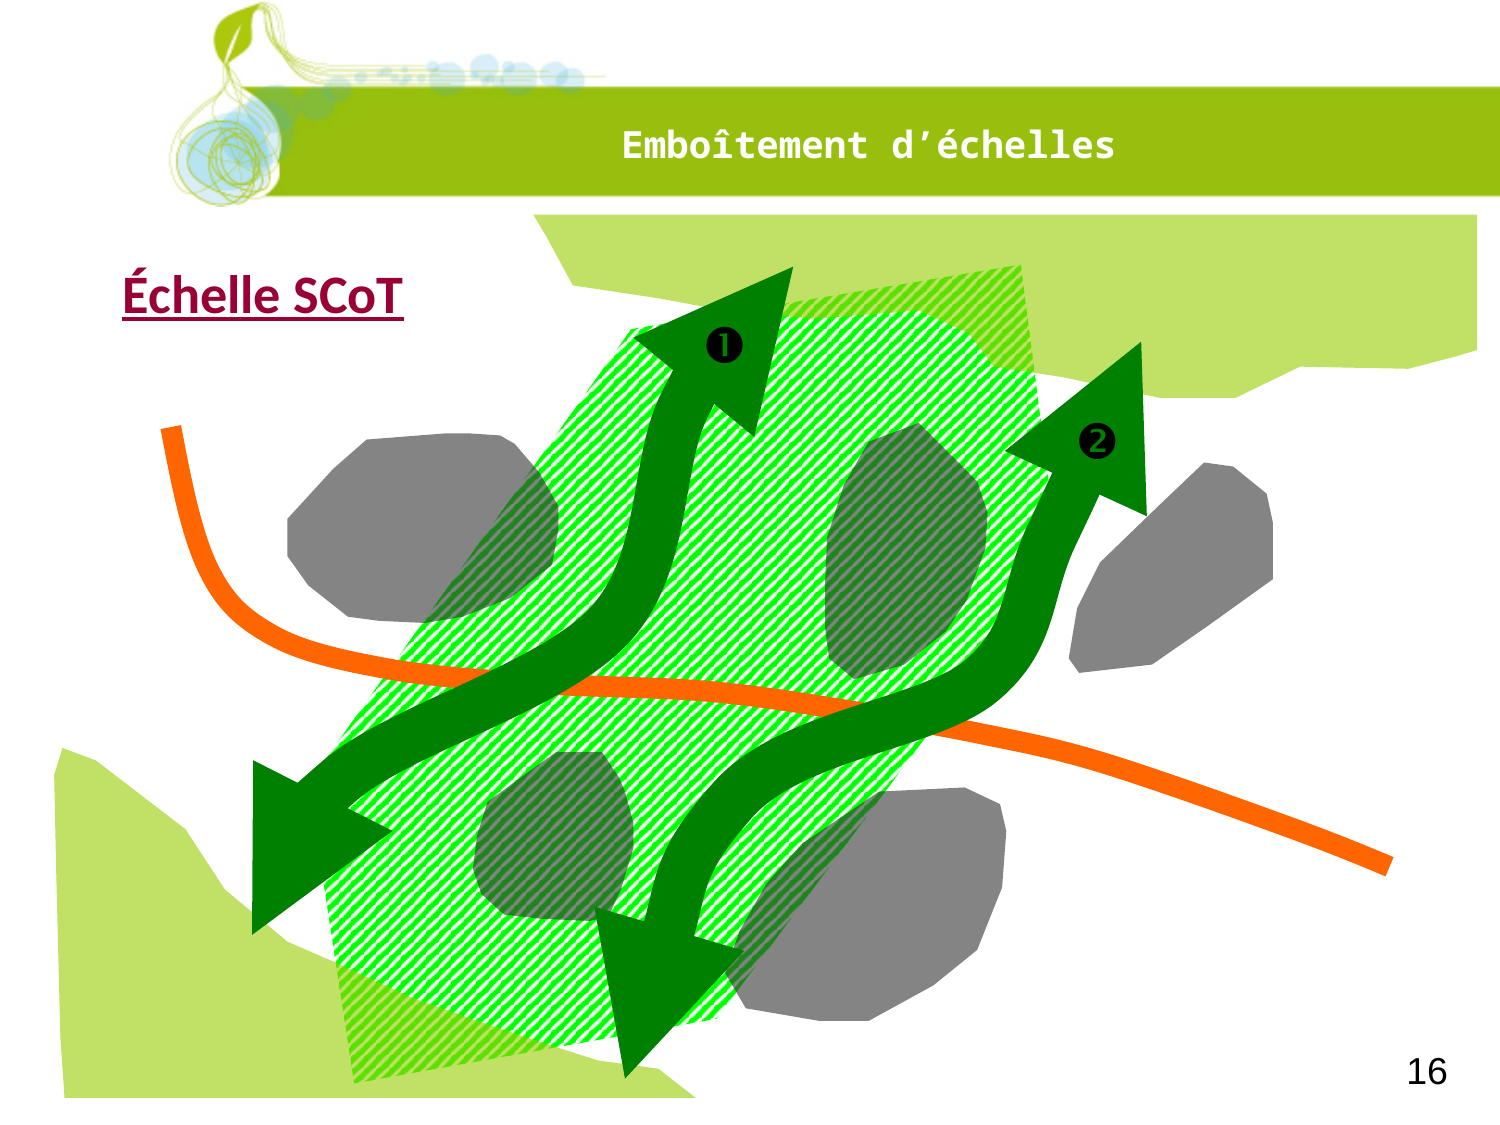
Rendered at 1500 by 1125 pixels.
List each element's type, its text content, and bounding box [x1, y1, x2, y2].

text_box [675, 738, 1007, 1027]
text_box [54, 696, 820, 1098]
text_box  [687, 306, 754, 382]
text_box [533, 214, 1478, 702]
text_box <numéro> [1391, 1039, 1471, 1101]
text_box Emboîtement d’échelles [312, 90, 1426, 197]
text_box  [1060, 402, 1127, 478]
text_box [327, 679, 452, 756]
text_box Échelle SCoT [107, 252, 420, 333]
text_box [1068, 462, 1273, 673]
picture [0, 0, 1500, 207]
text_box [287, 324, 672, 669]
